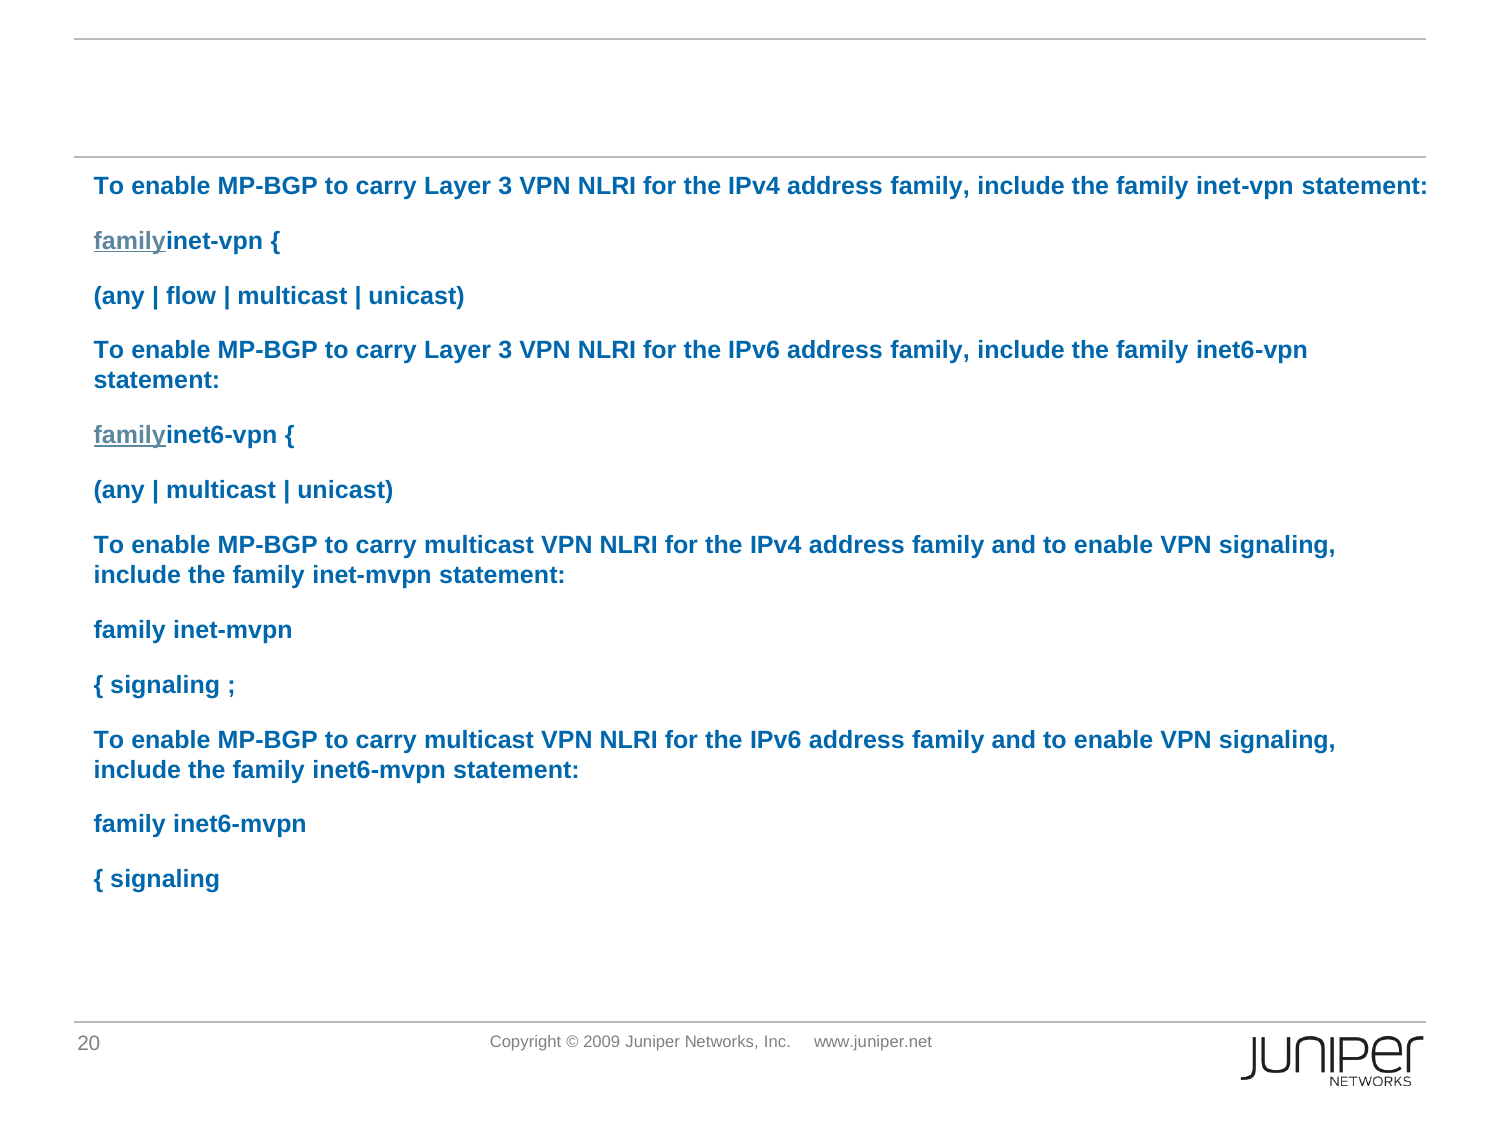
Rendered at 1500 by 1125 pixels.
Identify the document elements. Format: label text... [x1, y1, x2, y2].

text_box 10 [73, 1029, 105, 1056]
text_box Copyright © 2009 Juniper Networks, Inc. www.juniper.net [488, 1031, 935, 1053]
text_box To enable MP-BGP to carry Layer 3 VPN NLRI for the IPv4 address family, include the family inet-vpn statement: family inet-vpn { (any | flow | multicast | unicast) To enable MP-BGP to carry Layer 3 VPN NLRI for the IPv6 address family, include the family inet6-vpn statement: family inet6-vpn { (any | multicast | unicast) To enable MP-BGP to carry multicast VPN NLRI for the IPv4 address family and to enable VPN signaling, include the family inet-mvpn statement: family inet-mvpn { signaling ; To enable MP-BGP to carry multicast VPN NLRI for the IPv6 address family and to enable VPN signaling, include the family inet6-mvpn statement: family inet6-mvpn { signaling [91, 169, 1435, 867]
